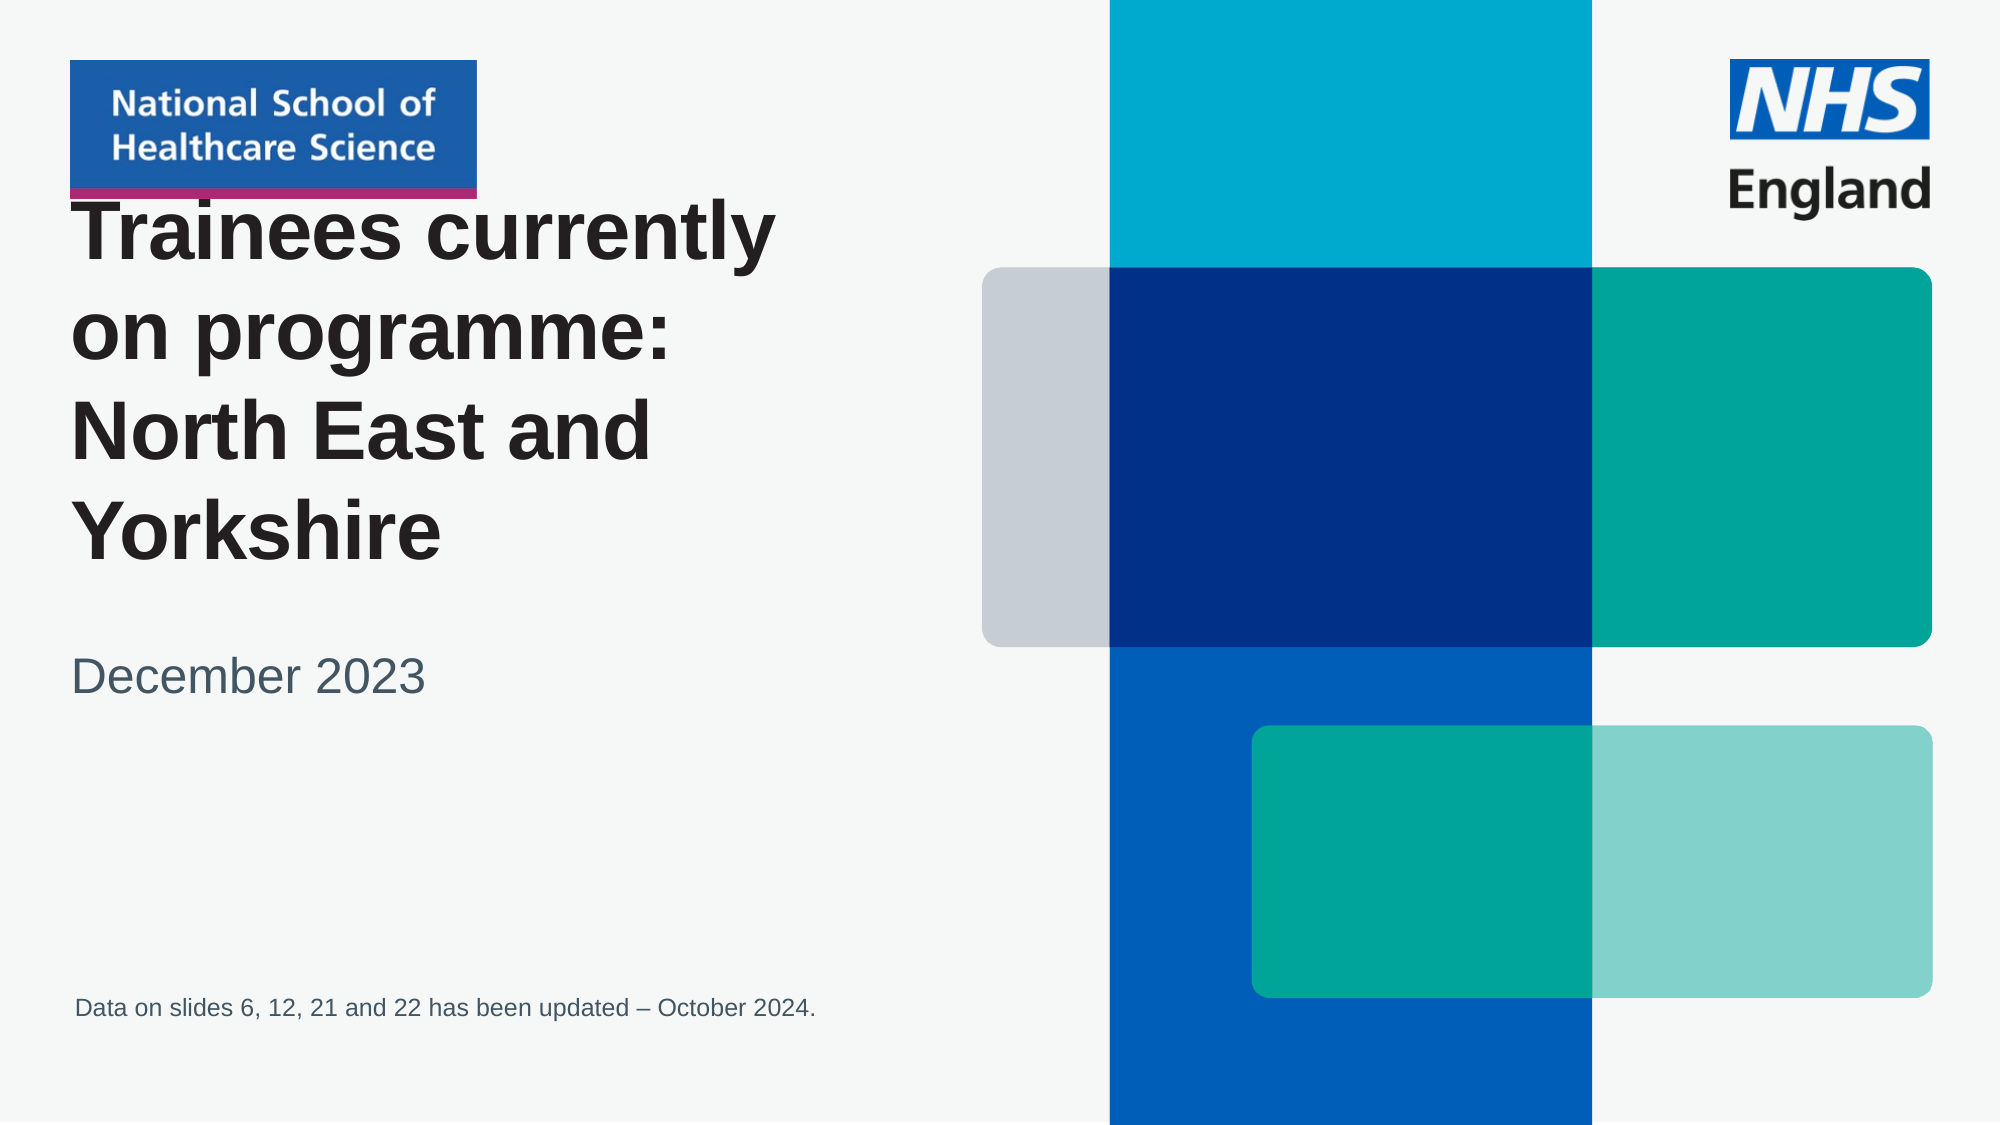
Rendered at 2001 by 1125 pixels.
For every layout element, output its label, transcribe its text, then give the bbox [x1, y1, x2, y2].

text_box Data on slides 6, 12, 21 and 22 has been updated – October 2024. [59, 983, 882, 1030]
subtitle December 2023 [70, 650, 1225, 724]
title Trainees currently on programme: North East and Yorkshire [70, 203, 934, 616]
picture [70, 60, 477, 199]
